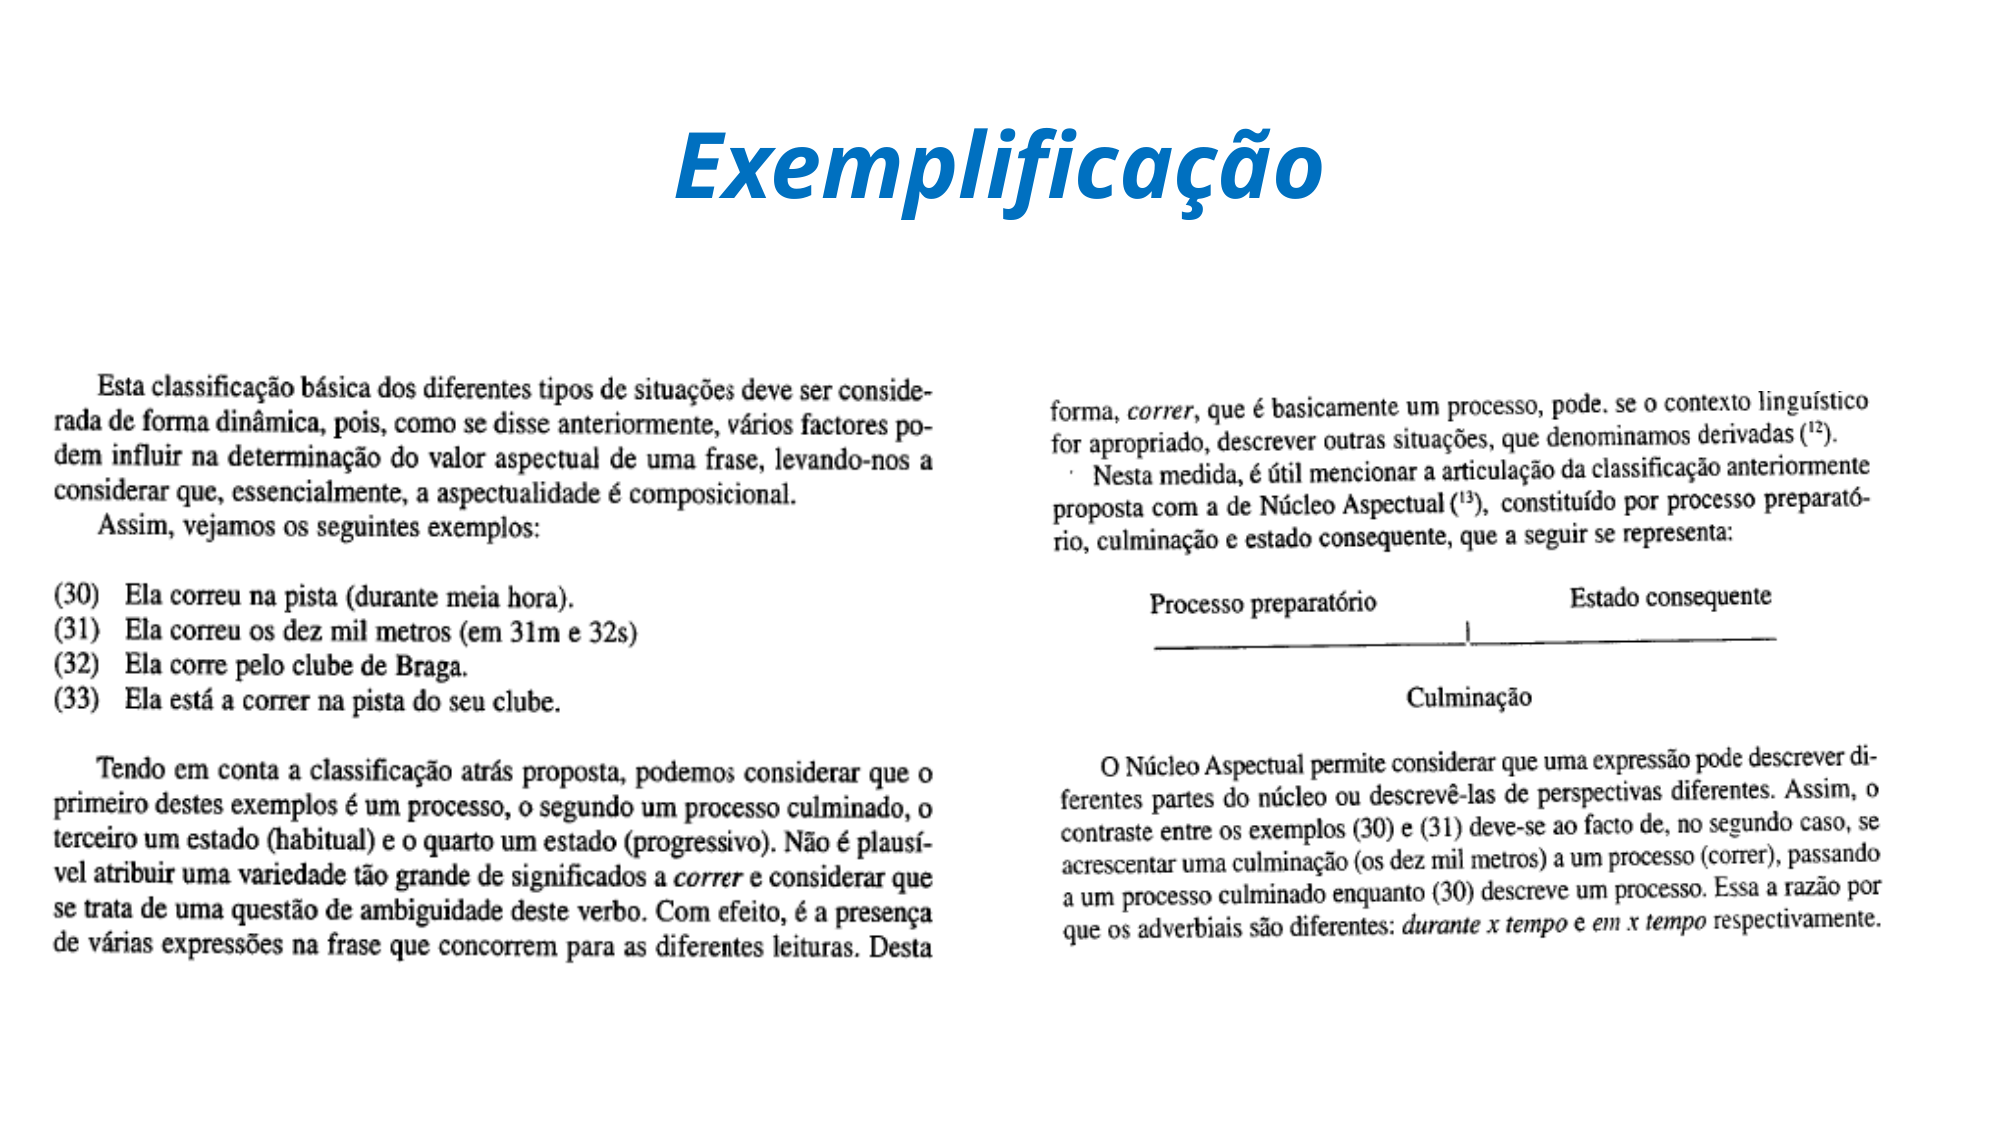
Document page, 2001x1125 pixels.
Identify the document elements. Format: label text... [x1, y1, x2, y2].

picture [998, 391, 1976, 976]
picture [24, 345, 986, 1022]
title Exemplificação [137, 59, 1863, 278]
